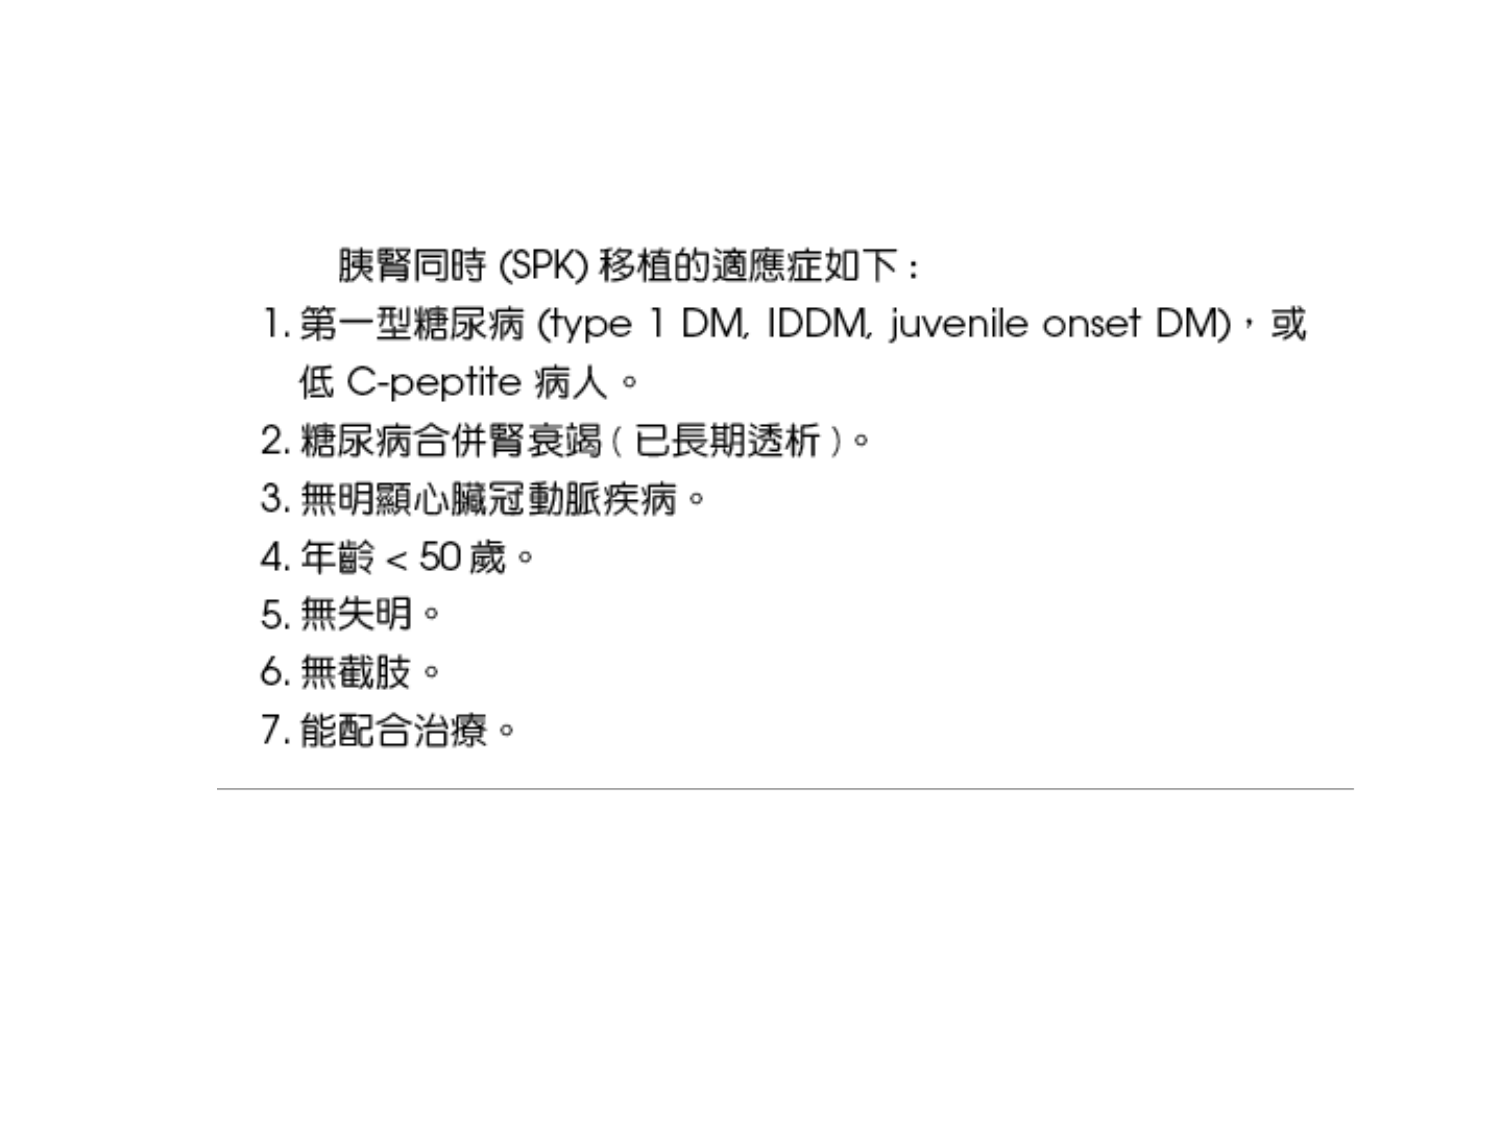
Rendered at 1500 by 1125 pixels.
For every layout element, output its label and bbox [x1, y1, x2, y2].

picture [217, 208, 1356, 789]
